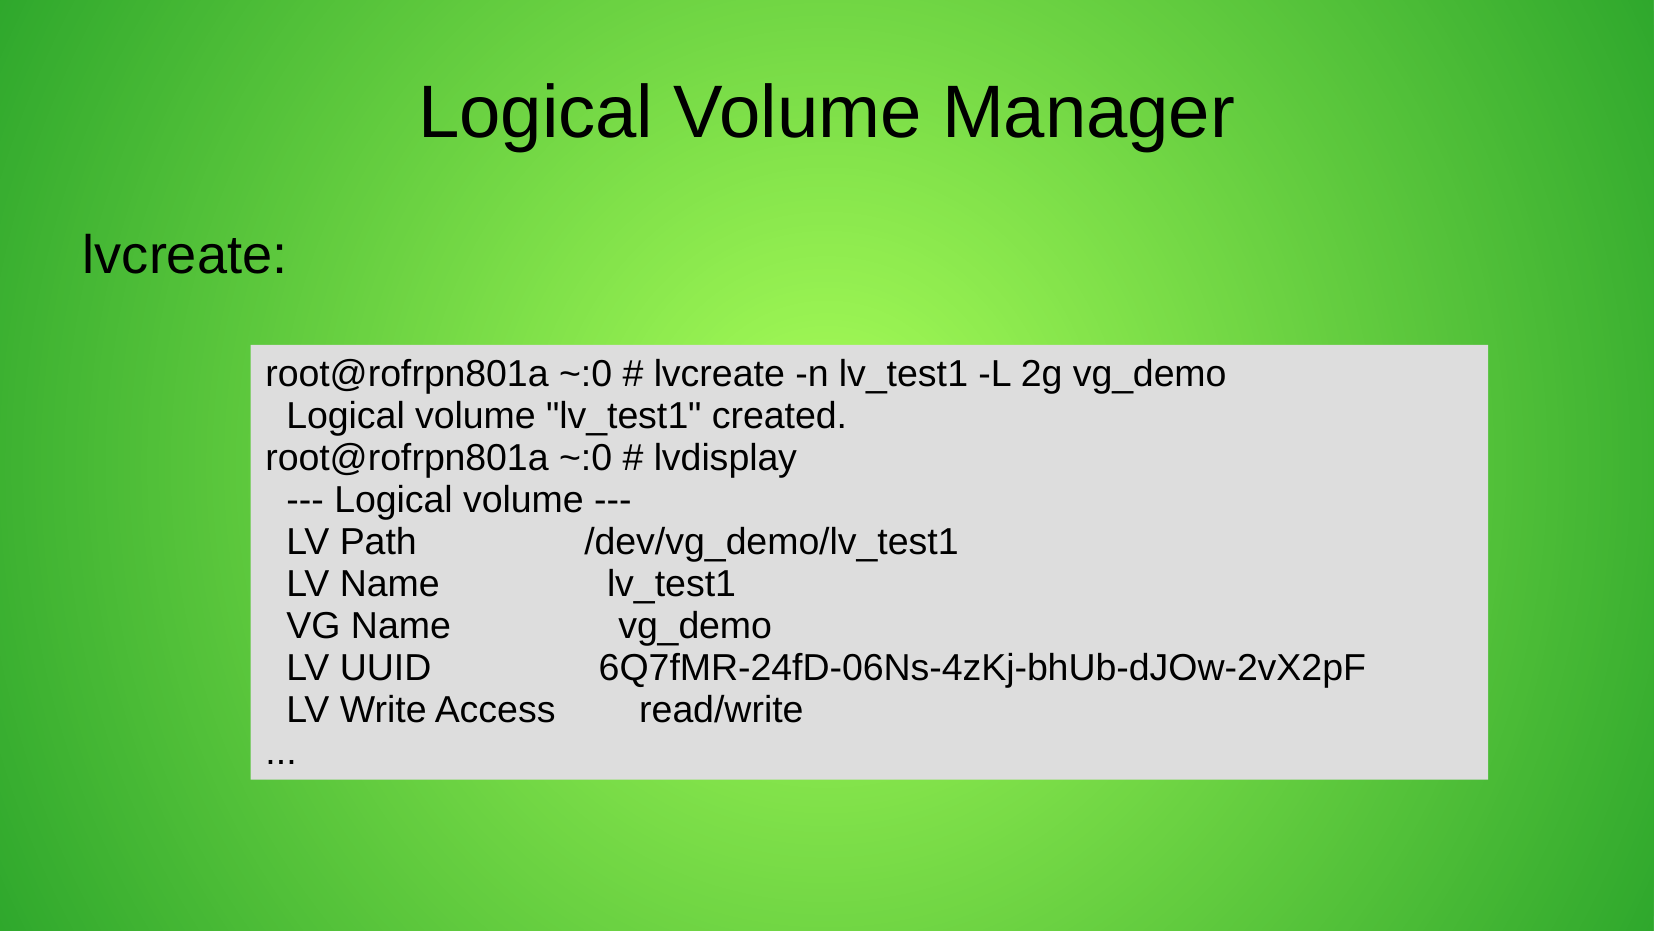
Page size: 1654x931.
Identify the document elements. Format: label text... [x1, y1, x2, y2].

title Logical Volume Manager [82, 35, 1571, 189]
list lvcreate: [82, 224, 1571, 331]
text_box root@rofrpn801a ~:0 # lvcreate -n lv_test1 -L 2g vg_demo Logical volume "lv_test1" created. root@rofrpn801a ~:0 # lvdisplay --- Logical volume --- LV Path /dev/vg_demo/lv_test1 LV Name lv_test1 VG Name vg_demo LV UUID 6Q7fMR-24fD-06Ns-4zKj-bhUb-dJOw-2vX2pF LV Write Access read/write ... [250, 344, 1489, 780]
